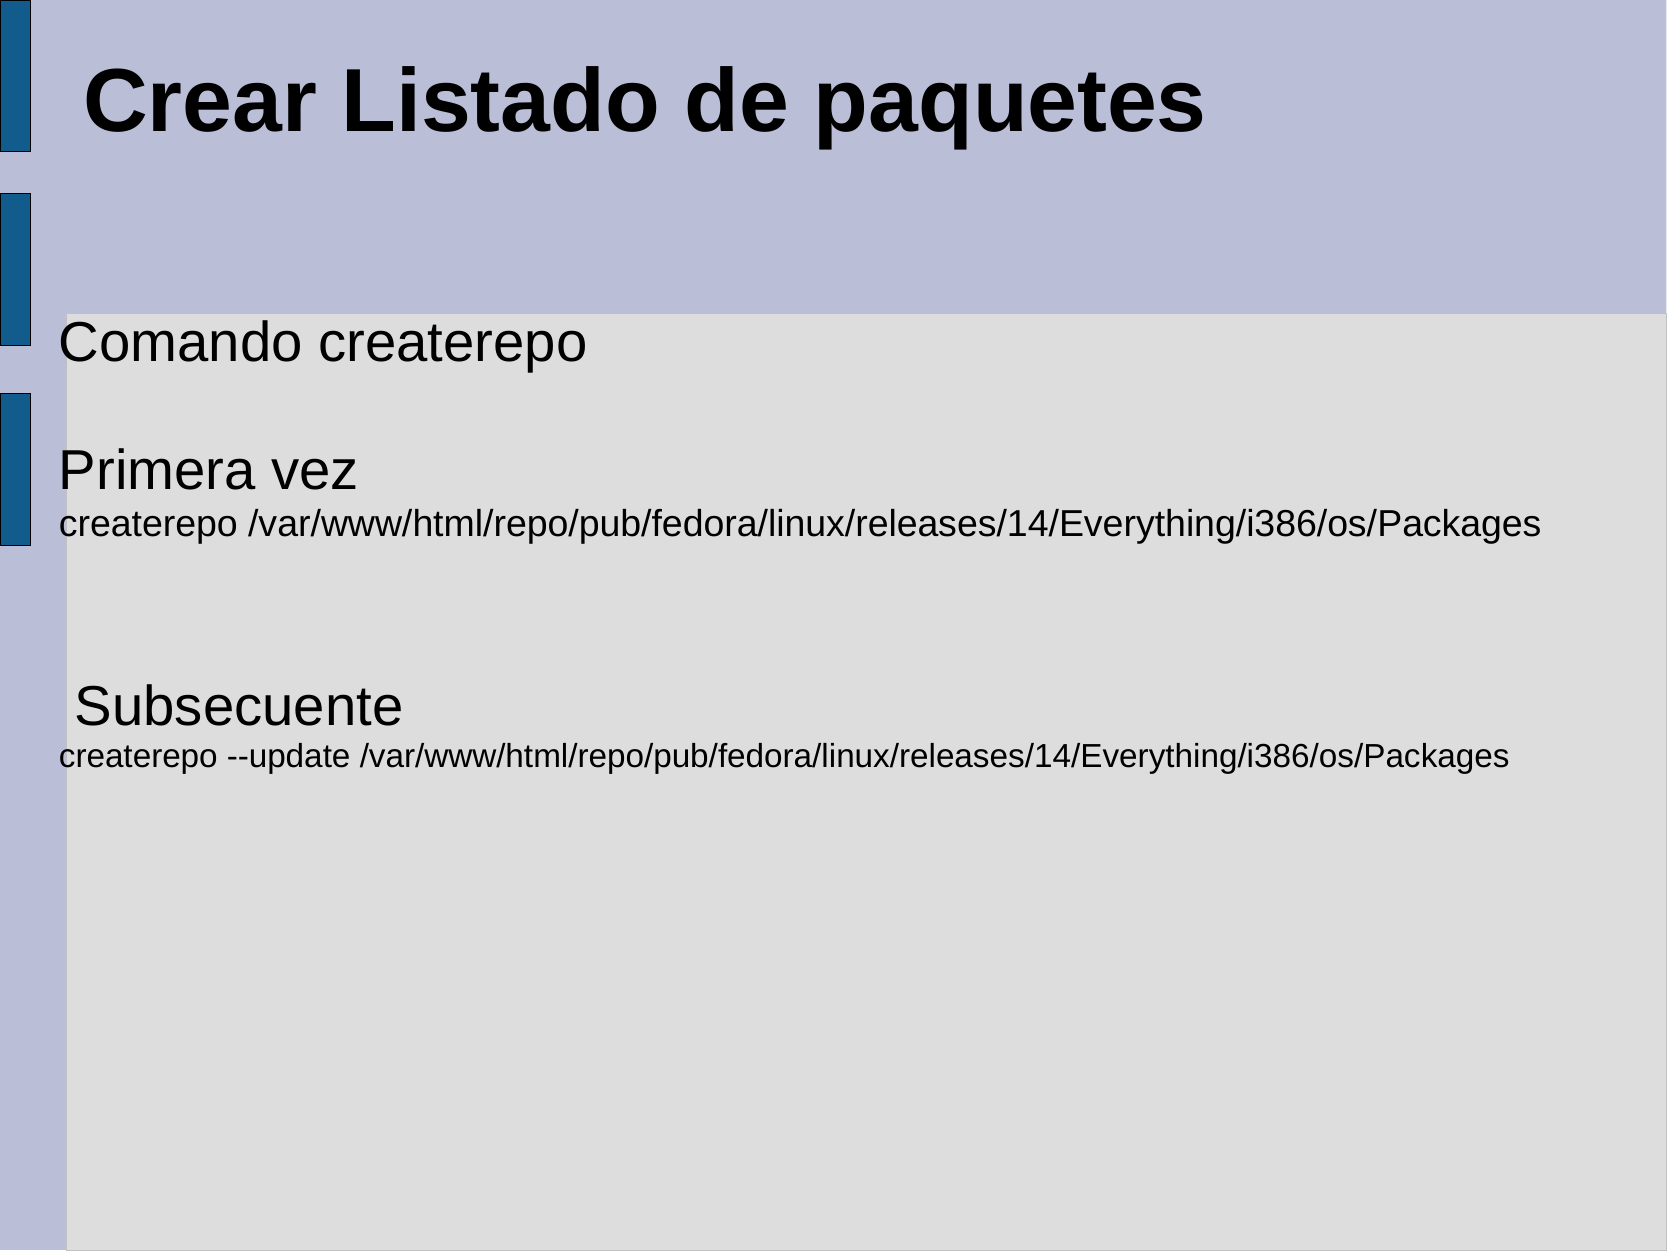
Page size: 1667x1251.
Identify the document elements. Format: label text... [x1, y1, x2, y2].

title Crear Listado de paquetes [40, 50, 1627, 201]
list Comando createrepo Primera vez createrepo /var/www/html/repo/pub/fedora/linux/releases/14/Everything/i386/os/Packages Subsecuente createrepo --update /var/www/html/repo/pub/fedora/linux/releases/14/Everything/i386/os/Packages [59, 310, 1645, 1211]
